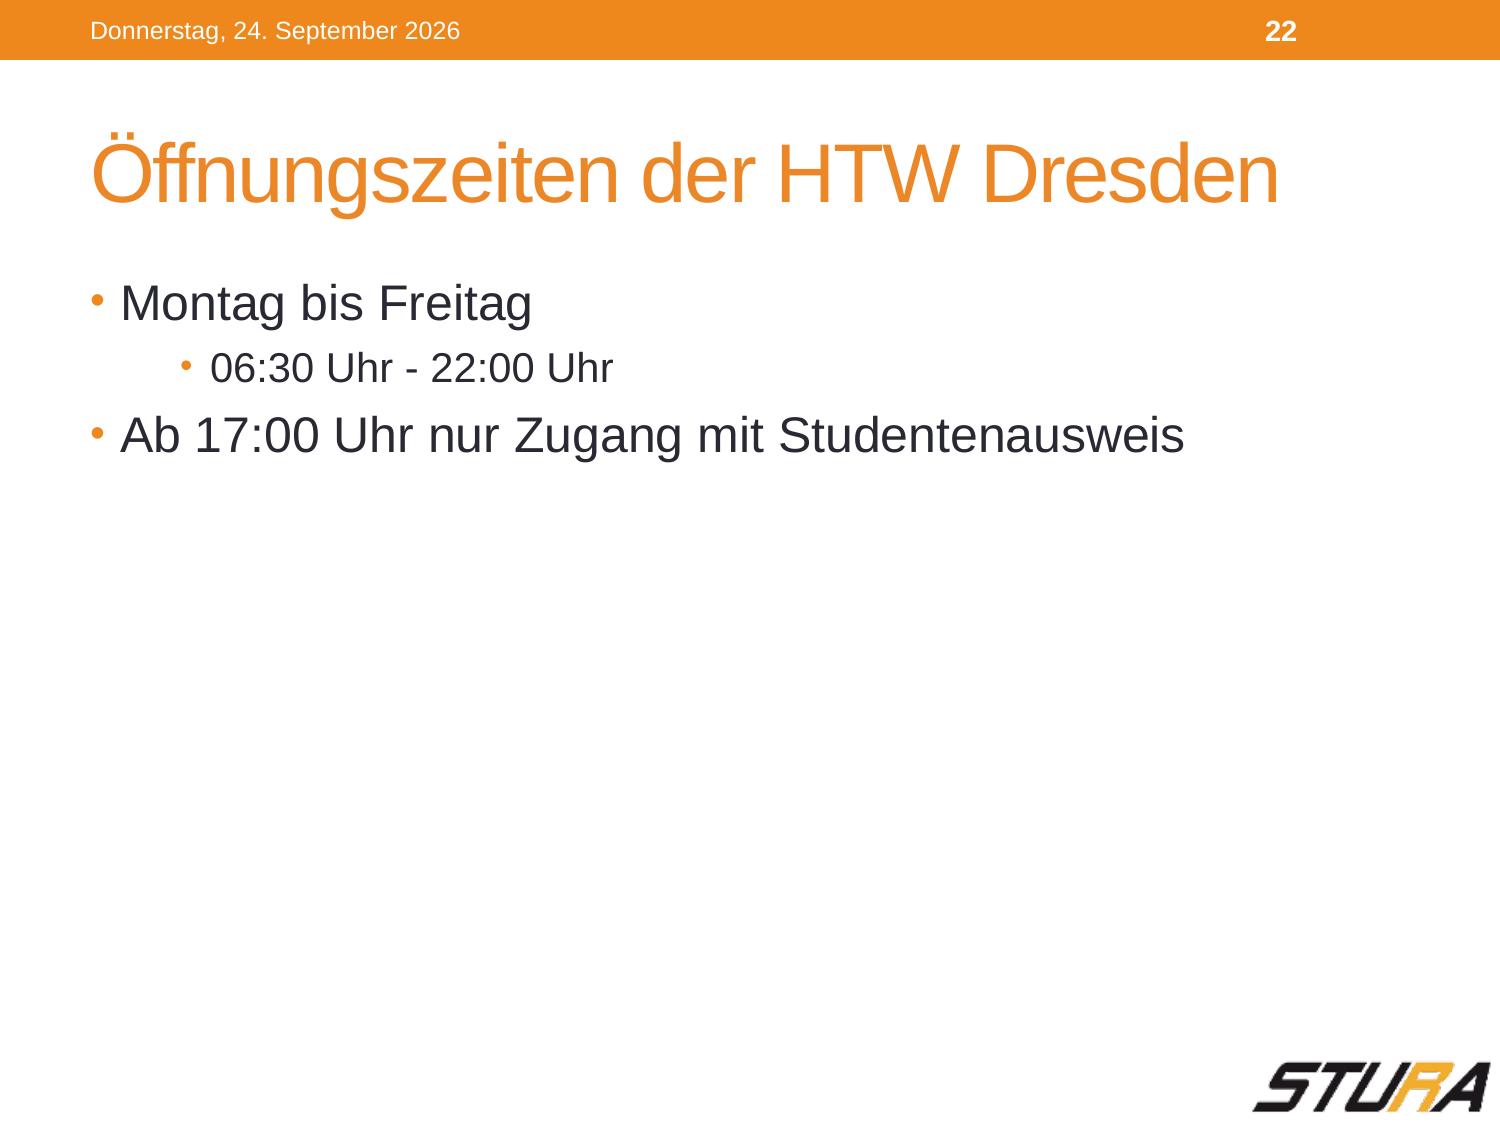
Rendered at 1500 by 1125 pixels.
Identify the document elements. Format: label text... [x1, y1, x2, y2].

text_box Mittwoch, 21. September 16 [75, 3, 550, 57]
text_box ‹Nr.› [1250, 3, 1426, 57]
list Montag bis Freitag 06:30 Uhr - 22:00 Uhr Ab 17:00 Uhr nur Zugang mit Studentenausweis [75, 262, 1426, 577]
title Öffnungszeiten der HTW Dresden [75, 87, 1426, 251]
